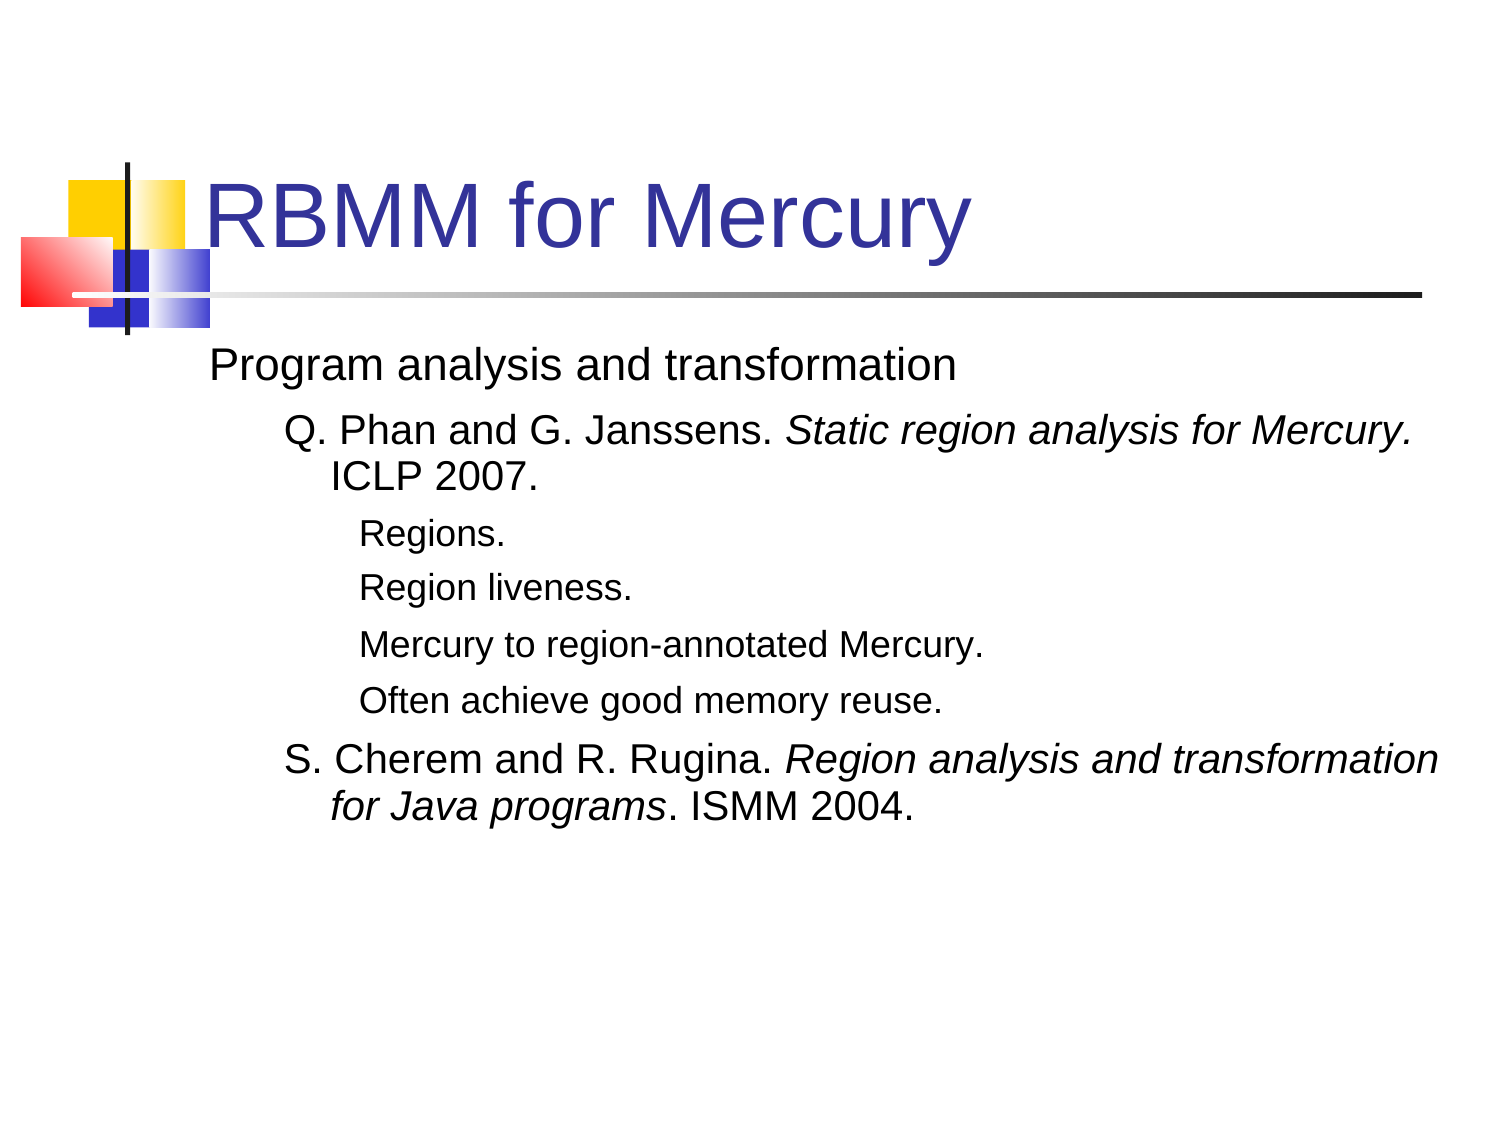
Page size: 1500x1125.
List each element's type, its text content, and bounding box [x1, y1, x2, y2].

title RBMM for Mercury [188, 35, 1468, 276]
list Program analysis and transformation Q. Phan and G. Janssens. Static region analysis for Mercury. ICLP 2007. Regions. Region liveness. Mercury to region-annotated Mercury. Often achieve good memory reuse. S. Cherem and R. Rugina. Region analysis and transformation for Java programs. ISMM 2004. [193, 331, 1469, 1065]
